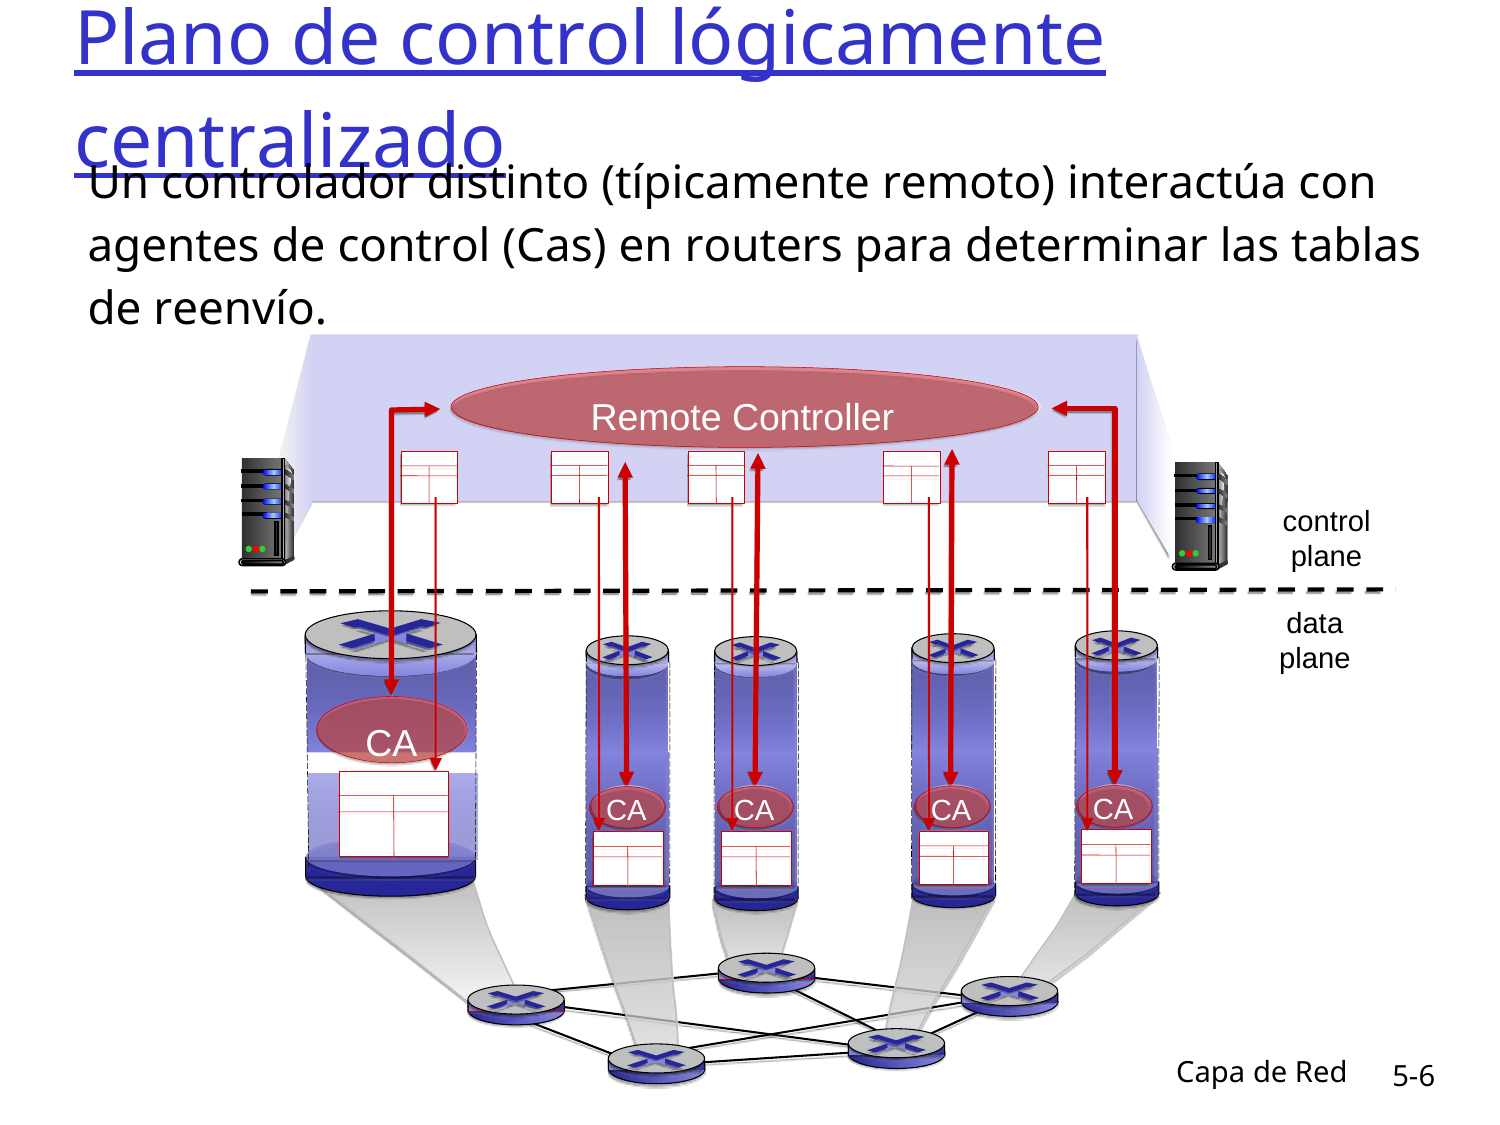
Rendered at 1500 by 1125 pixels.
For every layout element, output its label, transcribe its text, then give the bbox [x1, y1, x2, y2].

text_box [437, 614, 476, 757]
text_box [734, 636, 753, 783]
text_box [713, 636, 815, 994]
text_box [305, 610, 434, 758]
text_box CA [591, 784, 662, 835]
text_box CA [719, 783, 790, 834]
text_box CA [1077, 783, 1149, 834]
text_box Remote Controller [575, 385, 909, 446]
text_box [586, 635, 705, 1084]
text_box CA [915, 783, 987, 834]
text_box CA [350, 711, 433, 772]
list Un controlador distinto (típicamente remoto) interactúa con agentes de control (Cas) en routers para determinar las tablas de reenvío. [87, 149, 1463, 270]
text_box [848, 633, 996, 1069]
text_box [601, 635, 623, 784]
text_box control plane [1267, 494, 1386, 580]
text_box [1089, 631, 1113, 783]
text_box [305, 771, 565, 1025]
text_box [931, 633, 948, 783]
text_box data plane [1264, 597, 1366, 683]
title Plano de control lógicamente centralizado [74, 23, 1473, 150]
text_box [238, 333, 1173, 566]
text_box [961, 630, 1159, 1017]
text_box [1172, 462, 1228, 571]
